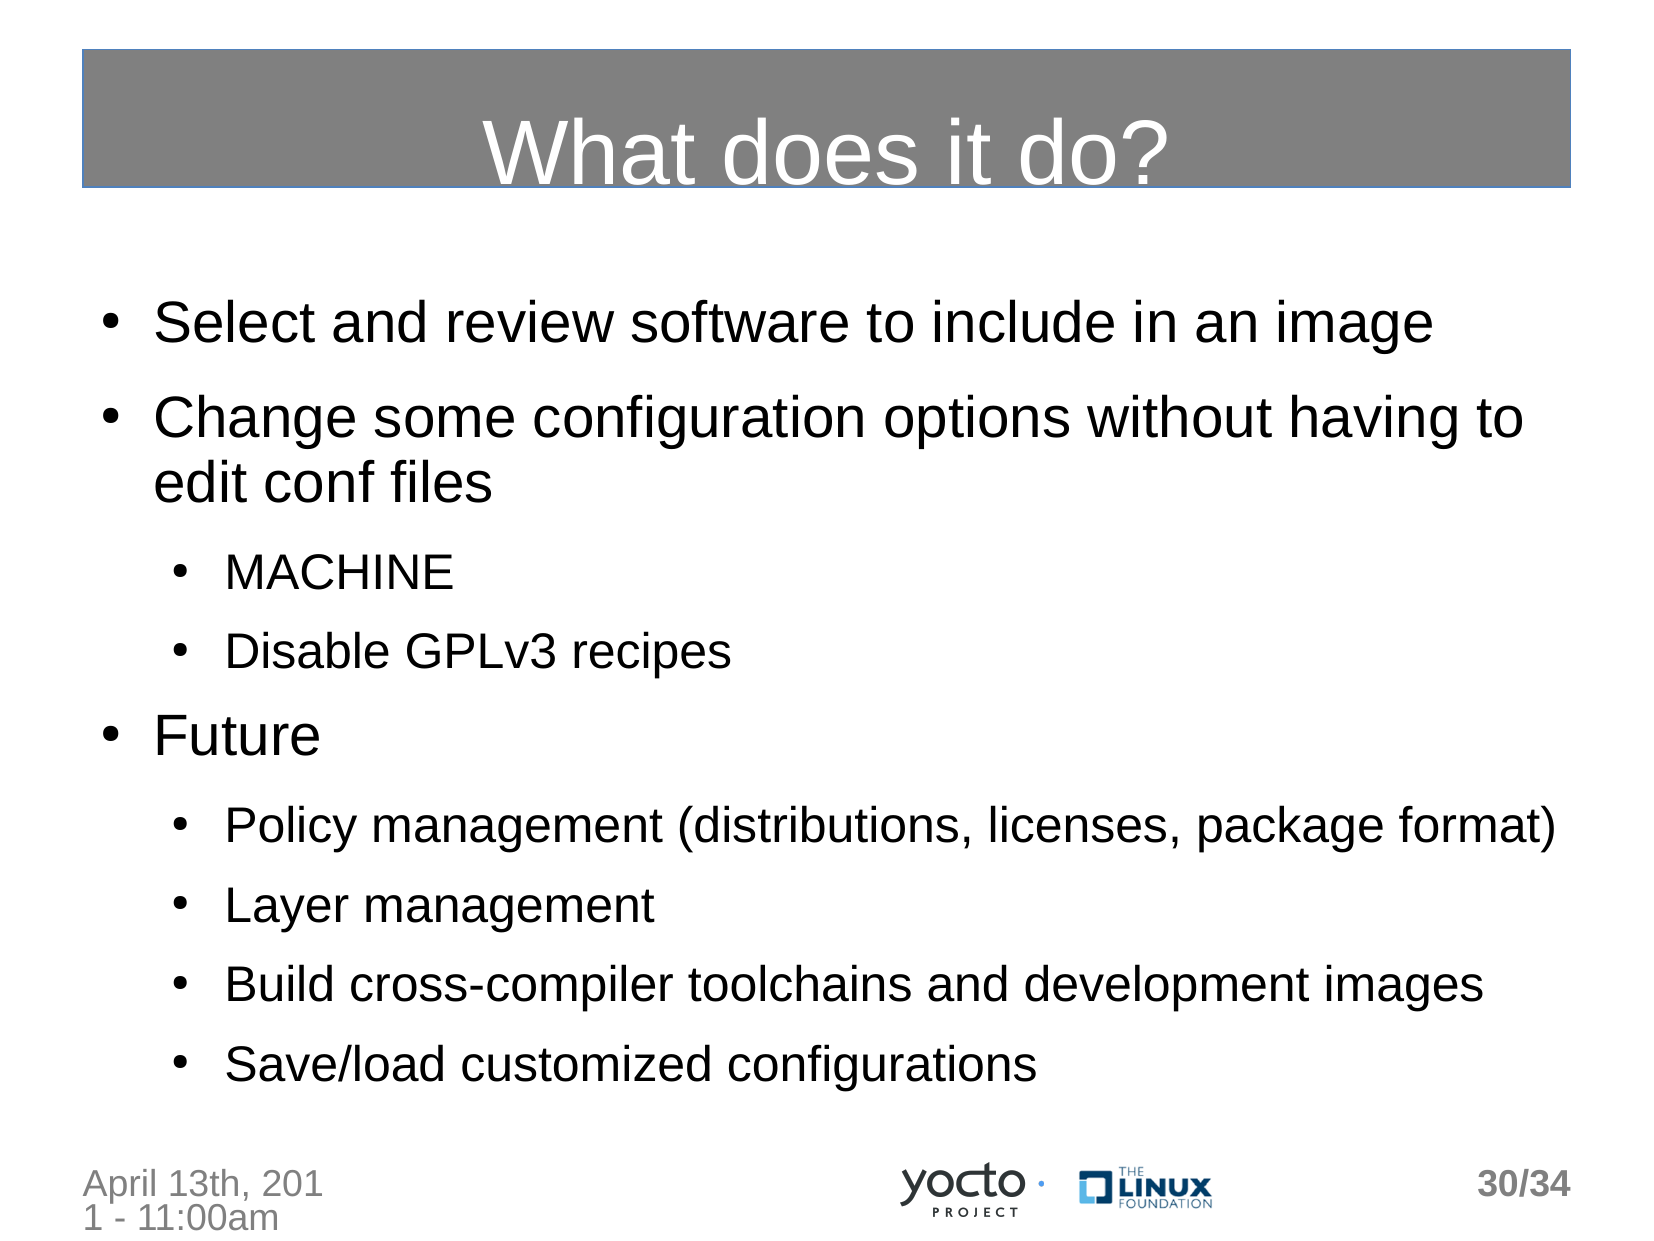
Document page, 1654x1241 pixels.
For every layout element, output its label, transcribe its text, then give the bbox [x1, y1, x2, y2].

picture [900, 1162, 1044, 1217]
title What does it do? [82, 56, 1571, 250]
list Select and review software to include in an image Change some configuration options without having to edit conf files MACHINE Disable GPLv3 recipes Future Policy management (distributions, licenses, package format) Layer management Build cross-compiler toolchains and development images Save/load customized configurations [82, 290, 1571, 1109]
picture [1075, 1162, 1215, 1211]
